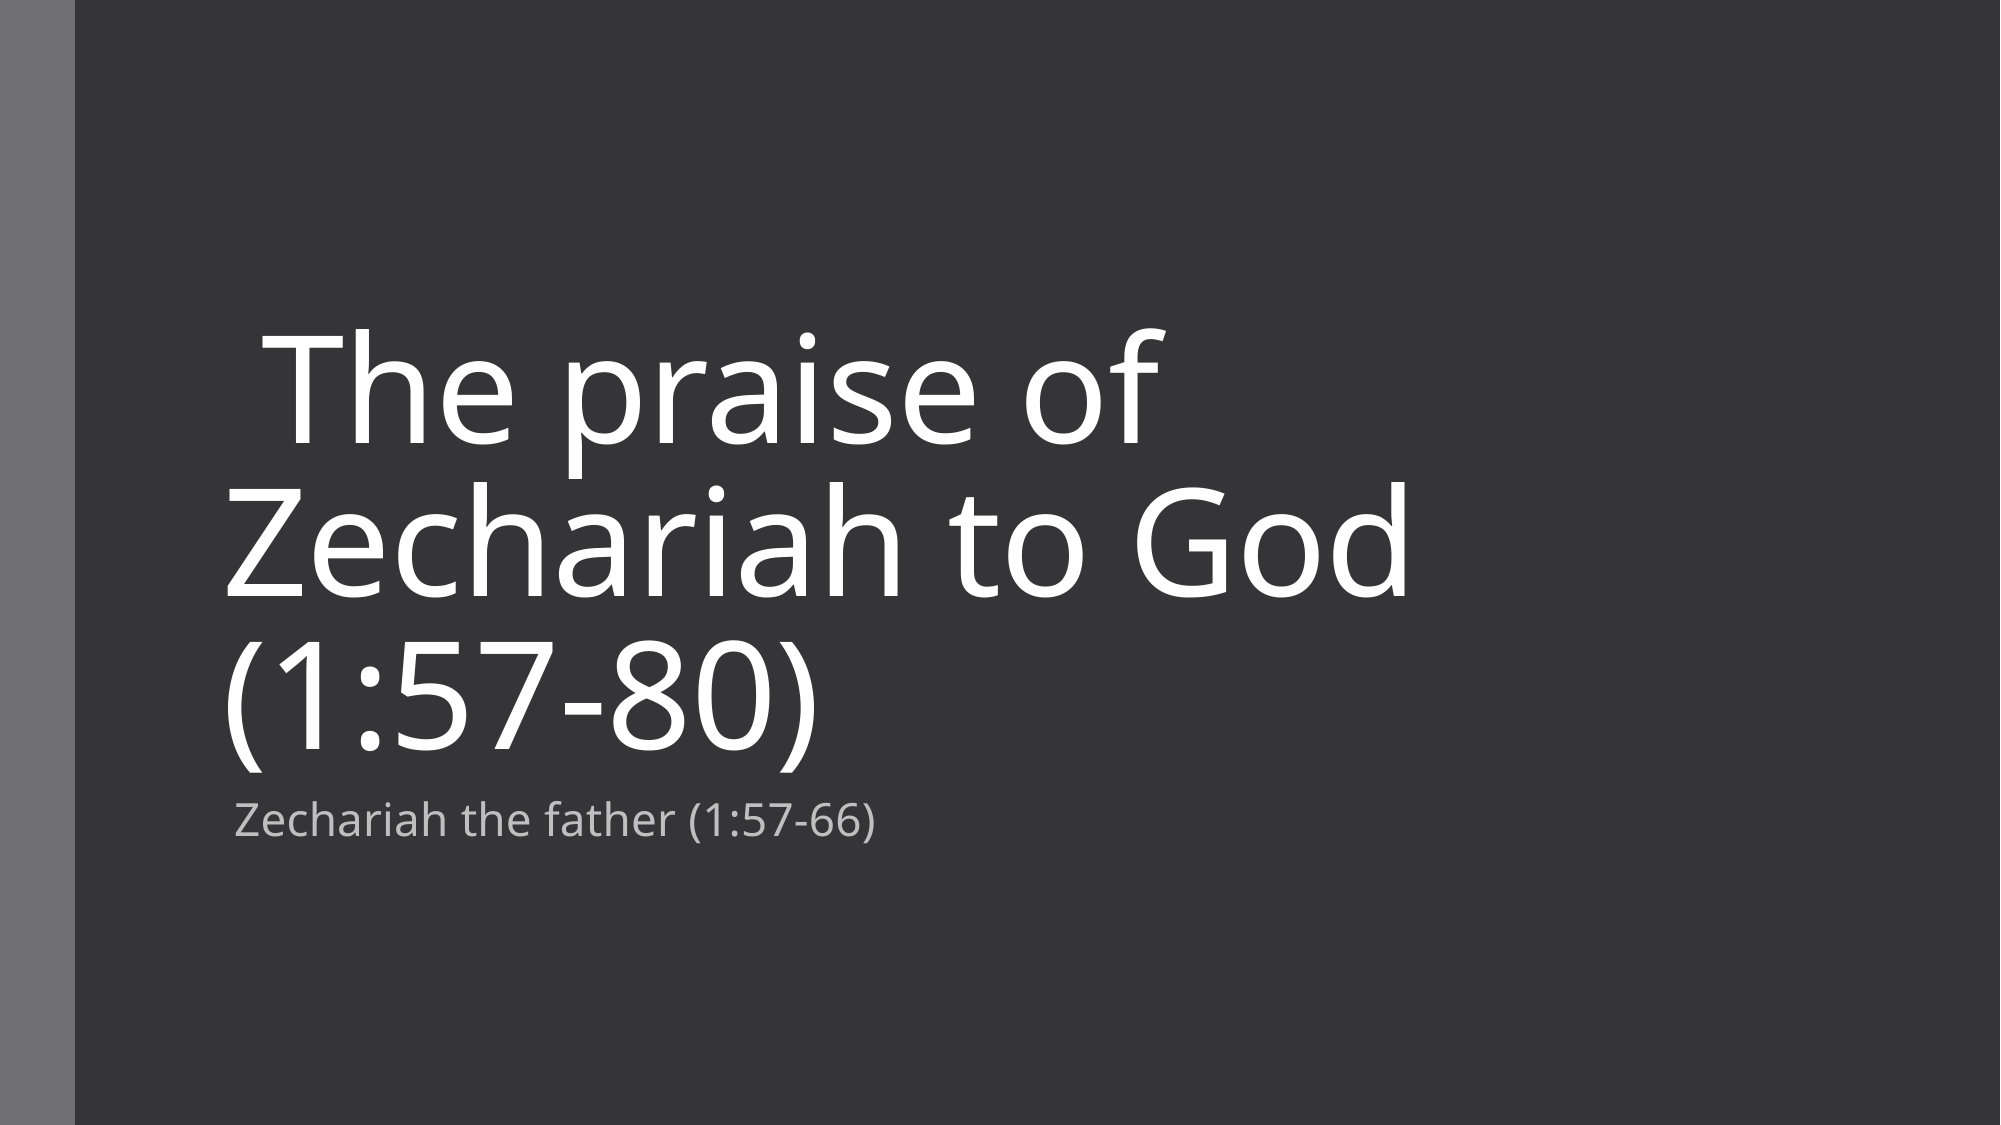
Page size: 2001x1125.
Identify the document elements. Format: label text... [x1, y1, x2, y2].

title The praise of Zechariah to God (1:57-80) [206, 124, 1752, 787]
subtitle Zechariah the father (1:57-66) [206, 787, 1752, 1066]
